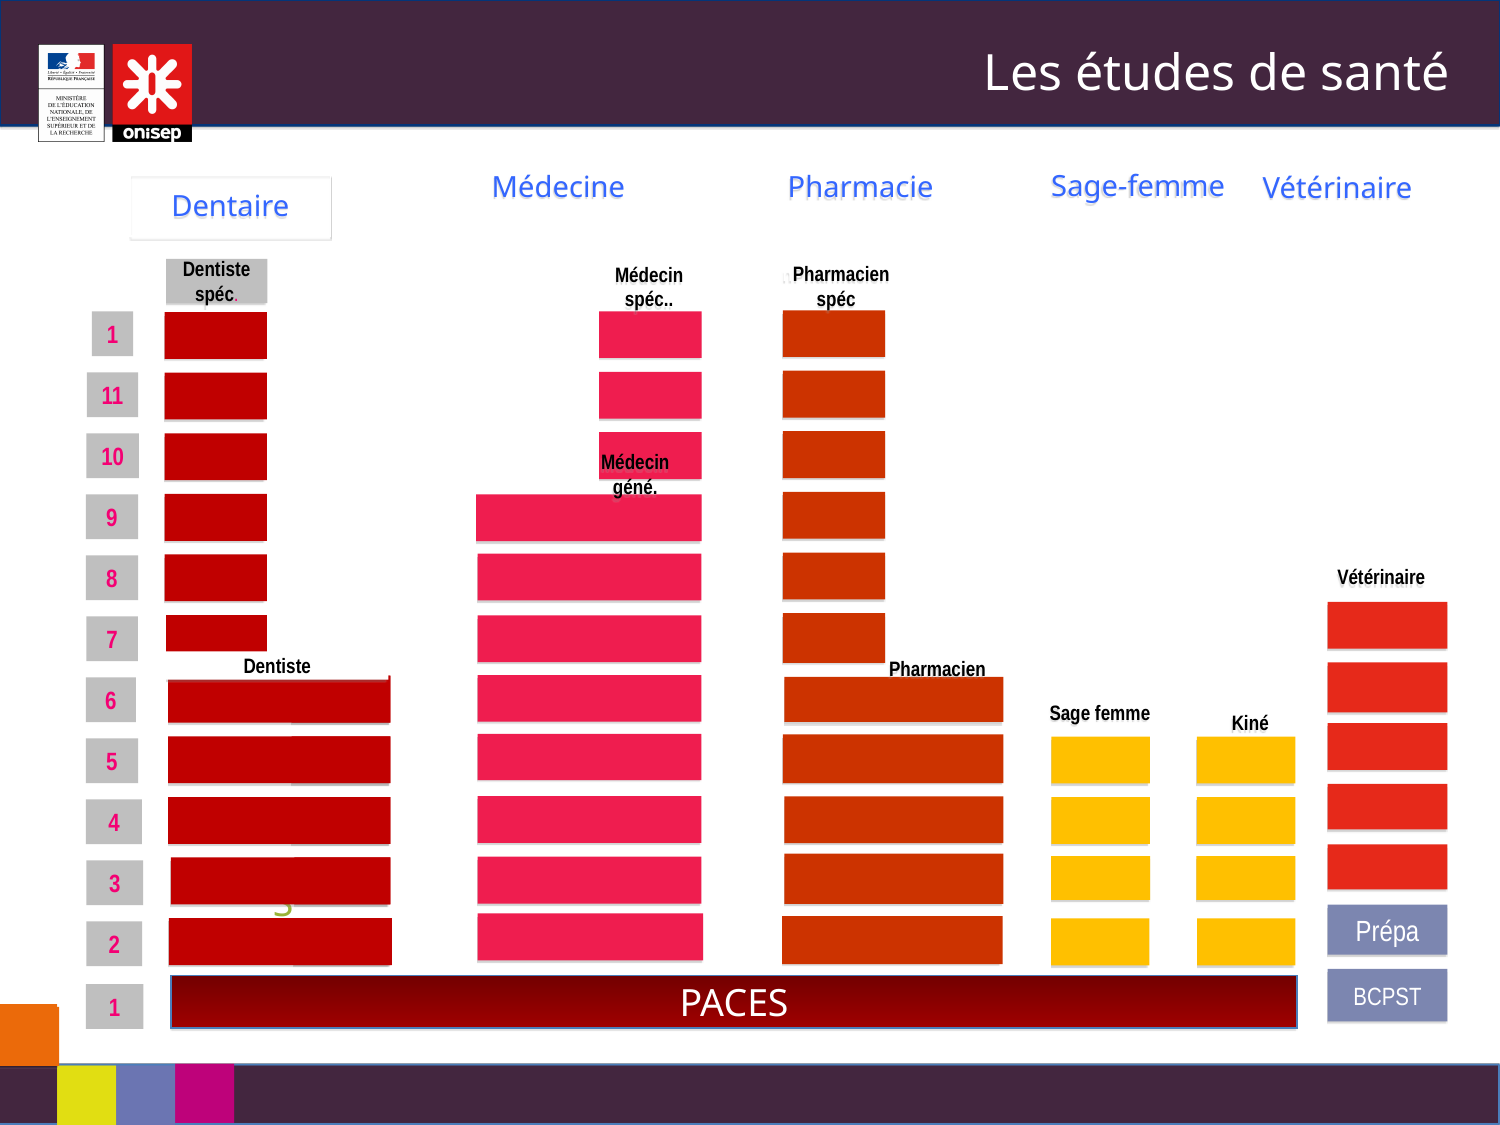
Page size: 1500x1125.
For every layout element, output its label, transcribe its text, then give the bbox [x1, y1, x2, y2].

text_box [599, 314, 702, 358]
text_box [168, 675, 391, 723]
text_box [166, 615, 267, 651]
text_box 10 [86, 433, 139, 479]
text_box 4 [85, 799, 142, 845]
text_box [477, 733, 702, 781]
text_box Médecin géné. [568, 444, 702, 503]
text_box [0, 1006, 60, 1066]
text_box 2 [86, 921, 143, 967]
text_box 1 [91, 311, 134, 357]
text_box Pharmacie [757, 164, 964, 208]
text_box Sage-femme [1028, 162, 1248, 207]
text_box [782, 431, 886, 479]
text_box [1196, 856, 1296, 900]
text_box Médecine [444, 164, 673, 208]
text_box Prépa [1327, 904, 1448, 955]
text_box [1051, 856, 1151, 900]
text_box [477, 615, 702, 663]
text_box [784, 853, 1004, 904]
text_box Vétérinaire [1321, 536, 1442, 617]
text_box Kiné [1171, 697, 1329, 747]
text_box [0, 0, 1500, 125]
text_box Dentiste spéc. [166, 258, 268, 304]
text_box [164, 372, 267, 420]
text_box [168, 736, 391, 784]
text_box 8 [85, 555, 139, 601]
picture [0, 1004, 1500, 1125]
text_box [168, 918, 392, 966]
text_box [1051, 737, 1150, 784]
text_box Dentaire [129, 173, 331, 237]
text_box [1327, 783, 1448, 830]
text_box 3 [86, 860, 144, 906]
text_box Médecin spéc.. [596, 258, 702, 314]
text_box [170, 857, 391, 905]
text_box [164, 554, 267, 602]
text_box [1051, 797, 1150, 844]
text_box Les études de santé [386, 30, 1465, 111]
text_box [1327, 844, 1448, 890]
text_box [477, 553, 702, 601]
text_box 9 [85, 494, 139, 540]
text_box 7 [86, 616, 138, 662]
text_box [1327, 662, 1448, 713]
picture [0, 44, 1500, 142]
text_box [782, 613, 886, 663]
text_box [476, 494, 702, 542]
text_box PACES [170, 975, 1298, 1028]
text_box [164, 493, 267, 541]
text_box [599, 432, 702, 444]
text_box [1051, 918, 1150, 966]
text_box nPharmacien spéc [757, 260, 915, 310]
text_box [782, 370, 886, 418]
text_box [477, 913, 704, 961]
text_box S [249, 905, 314, 918]
text_box [164, 312, 267, 359]
text_box 6 [85, 677, 136, 723]
text_box [782, 552, 886, 600]
text_box 11 [86, 372, 139, 418]
text_box [1196, 747, 1296, 784]
text_box [782, 491, 886, 539]
text_box [599, 371, 702, 419]
text_box [477, 675, 702, 722]
text_box Dentiste [166, 651, 389, 680]
text_box [477, 856, 702, 904]
text_box BCPST [1327, 968, 1448, 1022]
text_box [168, 797, 391, 844]
text_box [1327, 601, 1448, 649]
text_box [1197, 918, 1296, 966]
text_box 1 [85, 984, 144, 1029]
text_box [1196, 797, 1296, 844]
text_box [784, 796, 1004, 844]
text_box [782, 916, 1003, 965]
text_box [782, 734, 1004, 784]
text_box [477, 796, 702, 843]
text_box Pharmacien [871, 637, 1004, 700]
text_box Sage femme [1021, 686, 1179, 737]
text_box [1327, 723, 1448, 770]
text_box Vétérinaire [1228, 164, 1448, 209]
text_box [782, 310, 886, 357]
text_box [784, 676, 1004, 722]
text_box [164, 433, 267, 481]
text_box 5 [85, 738, 139, 784]
